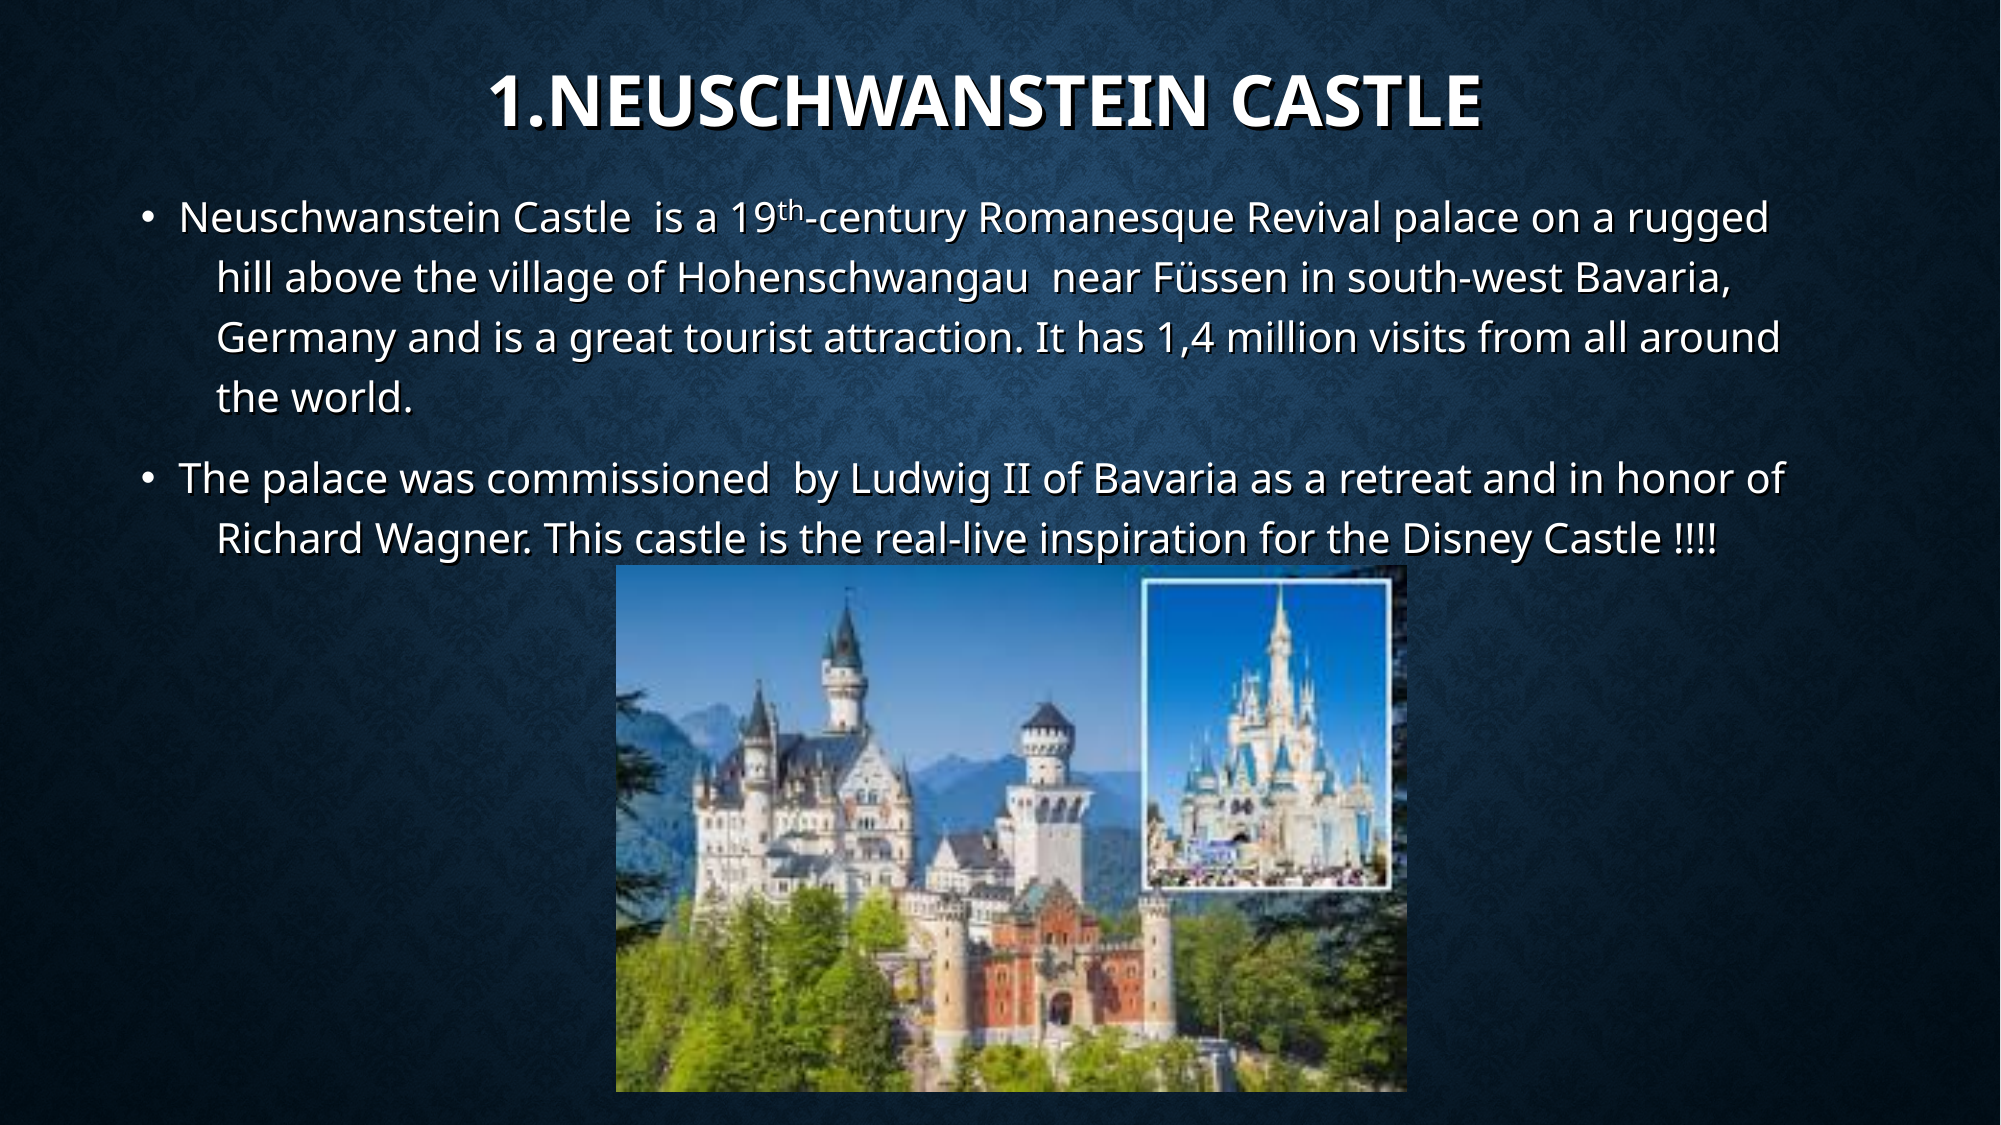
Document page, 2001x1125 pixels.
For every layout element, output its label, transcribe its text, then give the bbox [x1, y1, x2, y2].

list Neuschwanstein Castle is a 19th-century Romanesque Revival palace on a rugged hill above the village of Hohenschwangau near Füssen in south-west Bavaria, Germany and is a great tourist attraction. It has 1,4 million visits from all around the world. The palace was commissioned by Ludwig II of Bavaria as a retreat and in honor of Richard Wagner. This castle is the real-live inspiration for the Disney Castle !!!! [125, 173, 1825, 780]
picture [616, 565, 1407, 1092]
title 1.NEUSCHWANSTEIN Castle [149, 34, 1820, 173]
